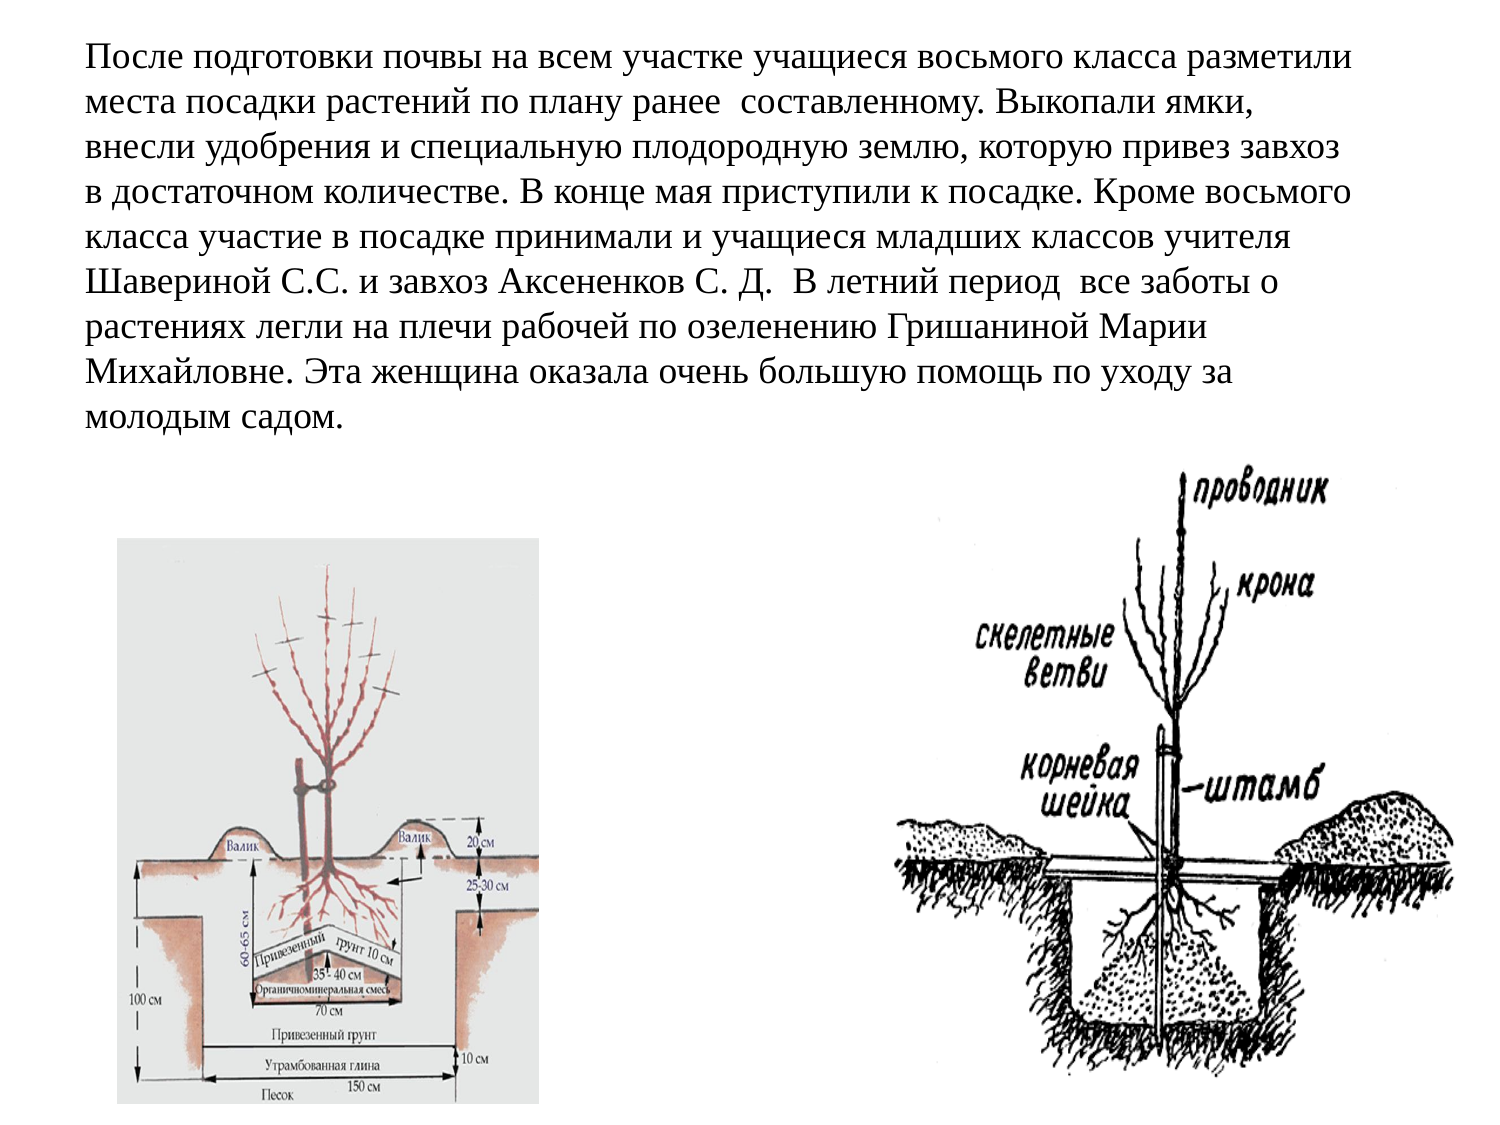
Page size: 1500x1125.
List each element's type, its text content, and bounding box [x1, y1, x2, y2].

picture [878, 433, 1465, 1097]
text_box После подготовки почвы на всем участке учащиеся восьмого класса разметили места посадки растений по плану ранее составленному. Выкопали ямки, внесли удобрения и специальную плодородную землю, которую привез завхоз в достаточном количестве. В конце мая приступили к посадке. Кроме восьмого класса участие в посадке принимали и учащиеся младших классов учителя Шавериной С.С. и завхоз Аксененков С. Д. В летний период все заботы о растениях легли на плечи рабочей по озеленению Гришаниной Марии Михайловне. Эта женщина оказала очень большую помощь по уходу за молодым садом. [70, 23, 1383, 444]
picture [117, 538, 539, 1104]
